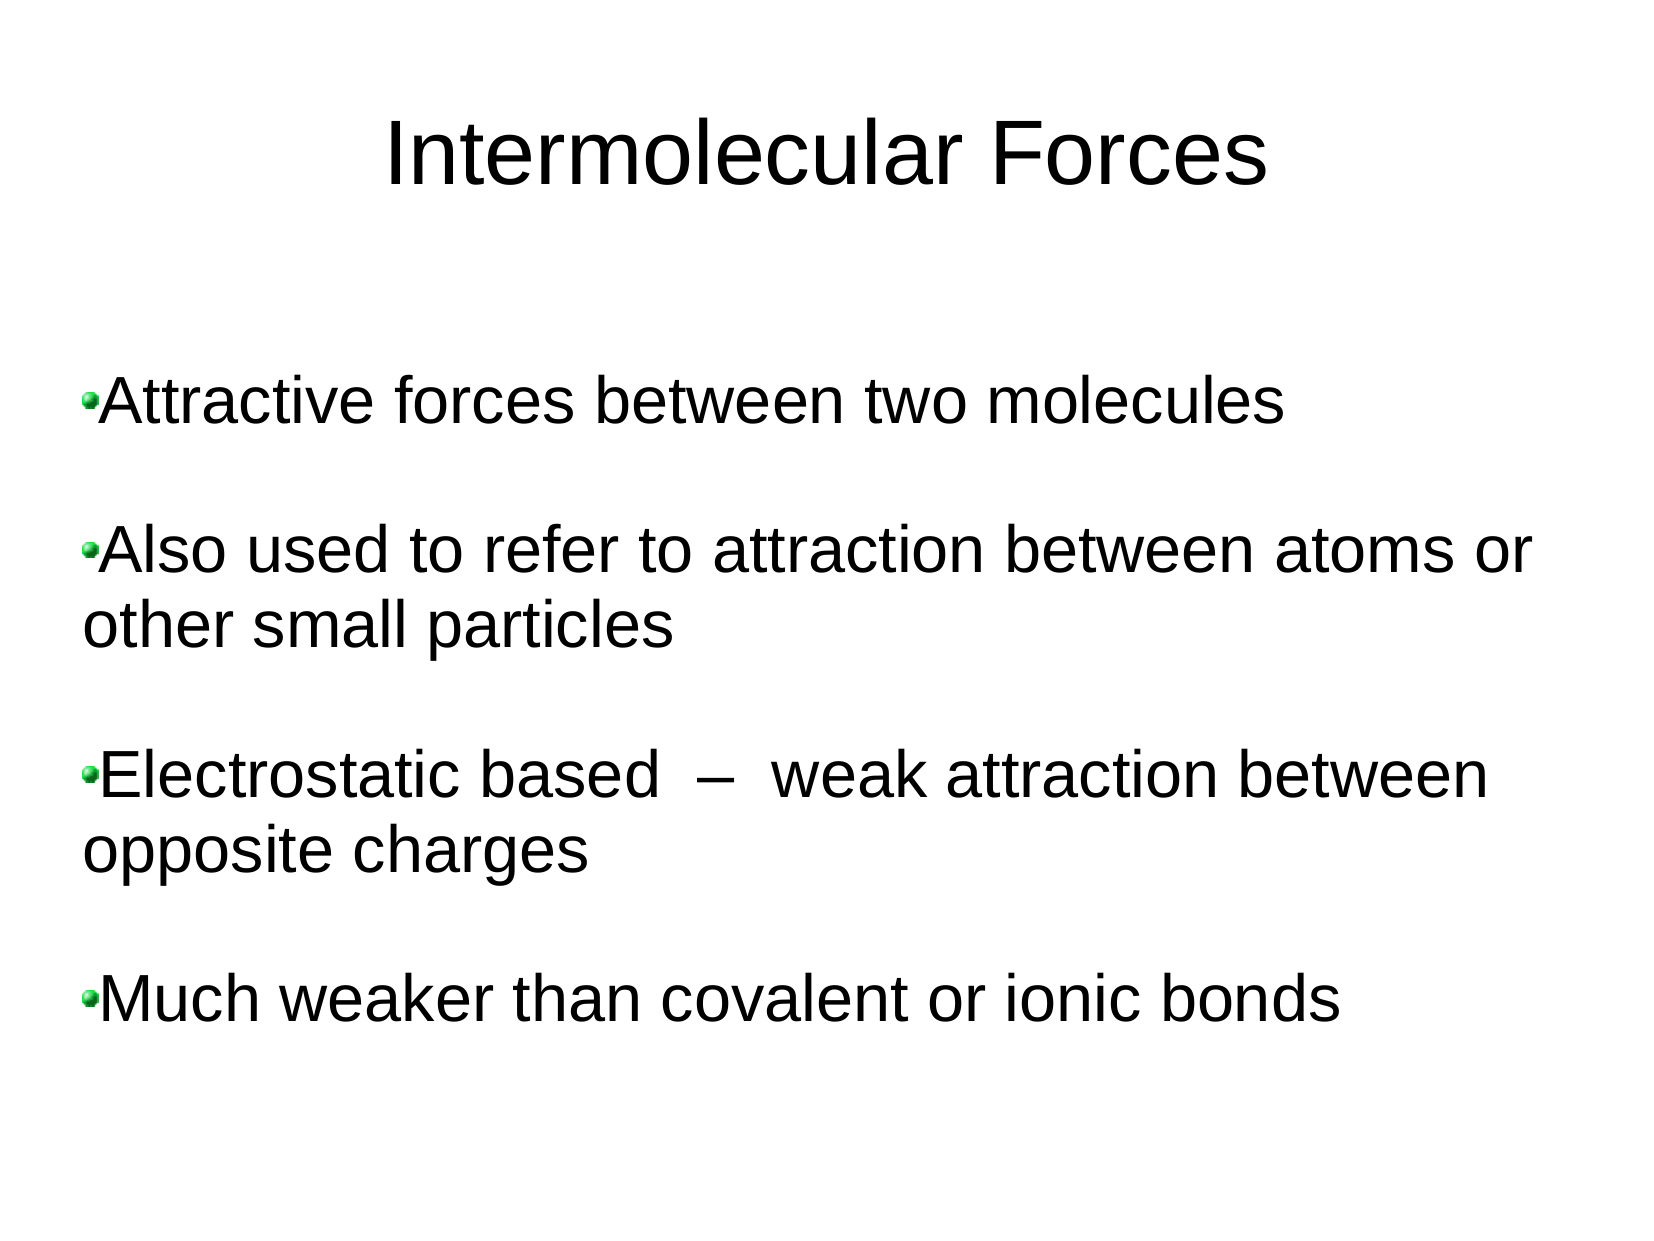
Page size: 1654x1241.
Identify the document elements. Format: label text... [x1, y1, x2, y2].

title Intermolecular Forces [82, 49, 1571, 257]
subtitle Attractive forces between two molecules Also used to refer to attraction between atoms or other small particles Electrostatic based – weak attraction between opposite charges Much weaker than covalent or ionic bonds [82, 290, 1571, 1109]
